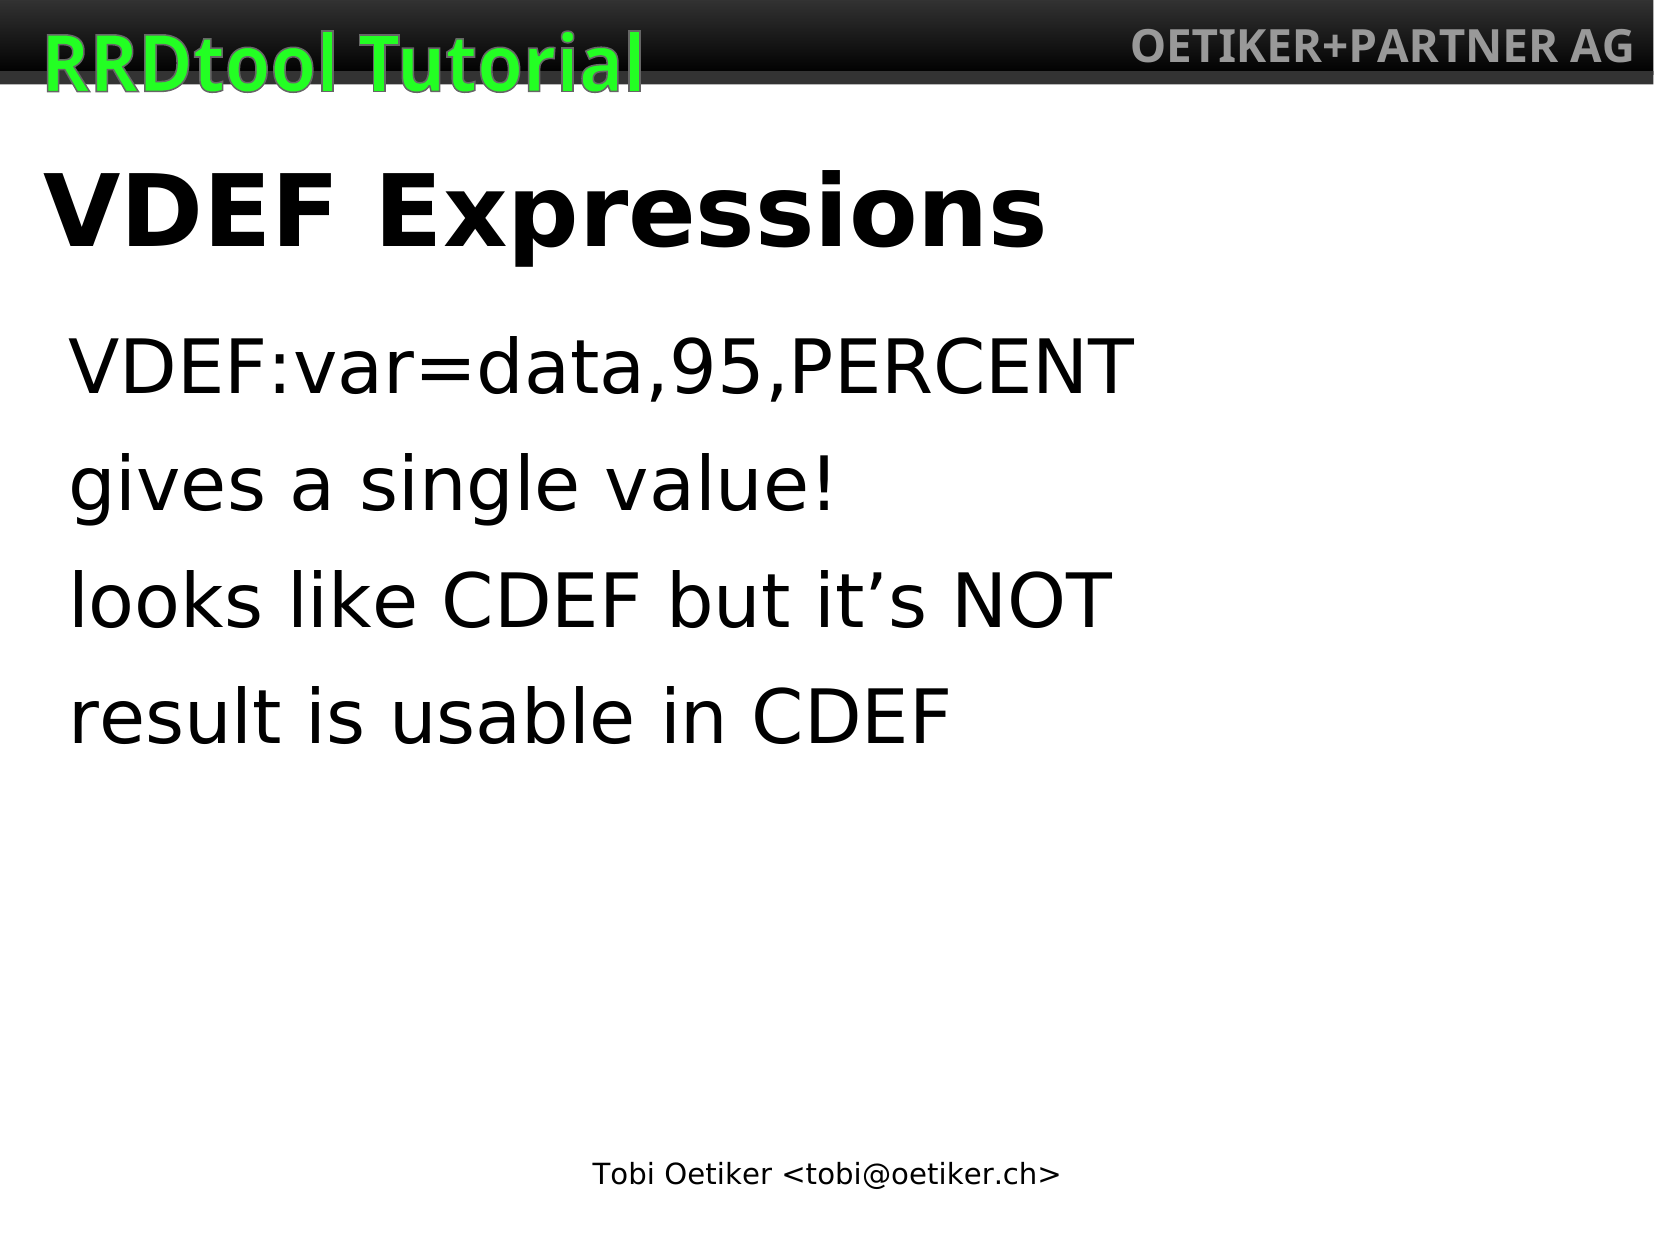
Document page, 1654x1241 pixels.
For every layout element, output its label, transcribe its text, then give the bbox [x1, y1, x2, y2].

list VDEF:var=data,95,PERCENT gives a single value! looks like CDEF but it’s NOT result is usable in CDEF [50, 323, 1571, 1093]
title VDEF Expressions [43, 137, 1582, 287]
